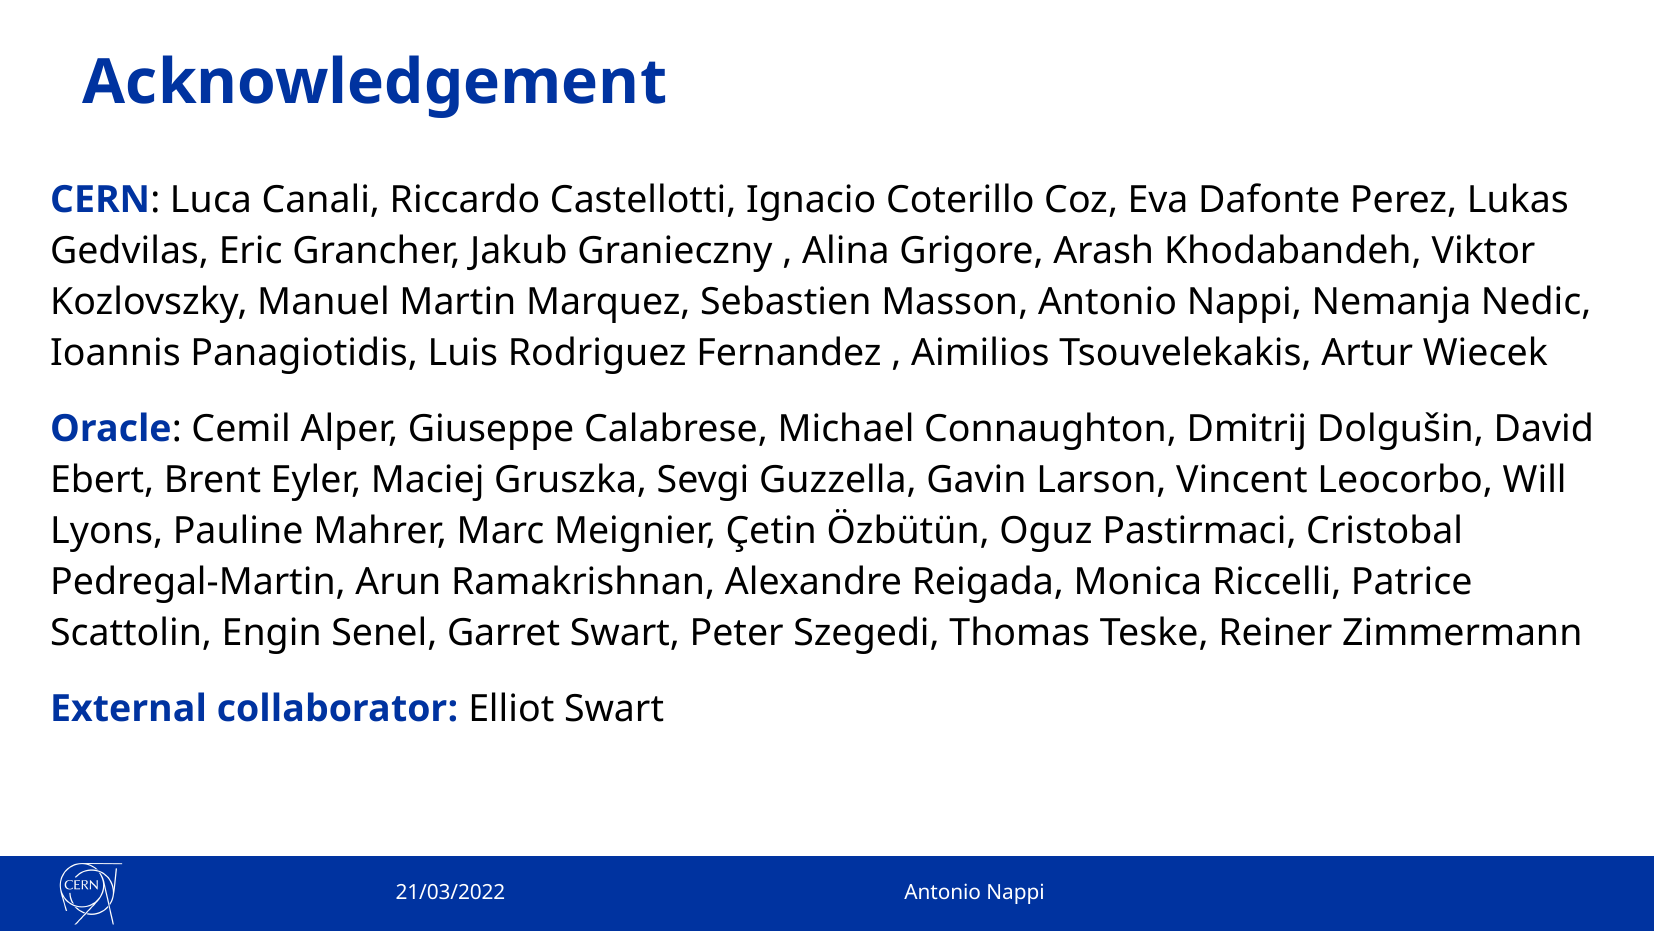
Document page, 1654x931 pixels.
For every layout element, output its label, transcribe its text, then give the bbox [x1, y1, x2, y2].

text_box CERN: Luca Canali, Riccardo Castellotti, Ignacio Coterillo Coz, Eva Dafonte Perez, Lukas Gedvilas, Eric Grancher, Jakub Granieczny , Alina Grigore, Arash Khodabandeh, Viktor Kozlovszky, Manuel Martin Marquez, Sebastien Masson, Antonio Nappi, Nemanja Nedic, Ioannis Panagiotidis, Luis Rodriguez Fernandez , Aimilios Tsouvelekakis, Artur Wiecek Oracle: Cemil Alper, Giuseppe Calabrese, Michael Connaughton, Dmitrij Dolgušin, David Ebert, Brent Eyler, Maciej Gruszka, Sevgi Guzzella, Gavin Larson, Vincent Leocorbo, Will Lyons, Pauline Mahrer, Marc Meignier, Çetin Özbütün, Oguz Pastirmaci, Cristobal Pedregal-Martin, Arun Ramakrishnan, Alexandre Reigada, Monica Riccelli, Patrice Scattolin, Engin Senel, Garret Swart, Peter Szegedi, Thomas Teske, Reiner Zimmermann External collaborator: Elliot Swart [35, 165, 1619, 820]
picture [56, 859, 127, 928]
title Acknowledgement [82, 37, 1571, 165]
